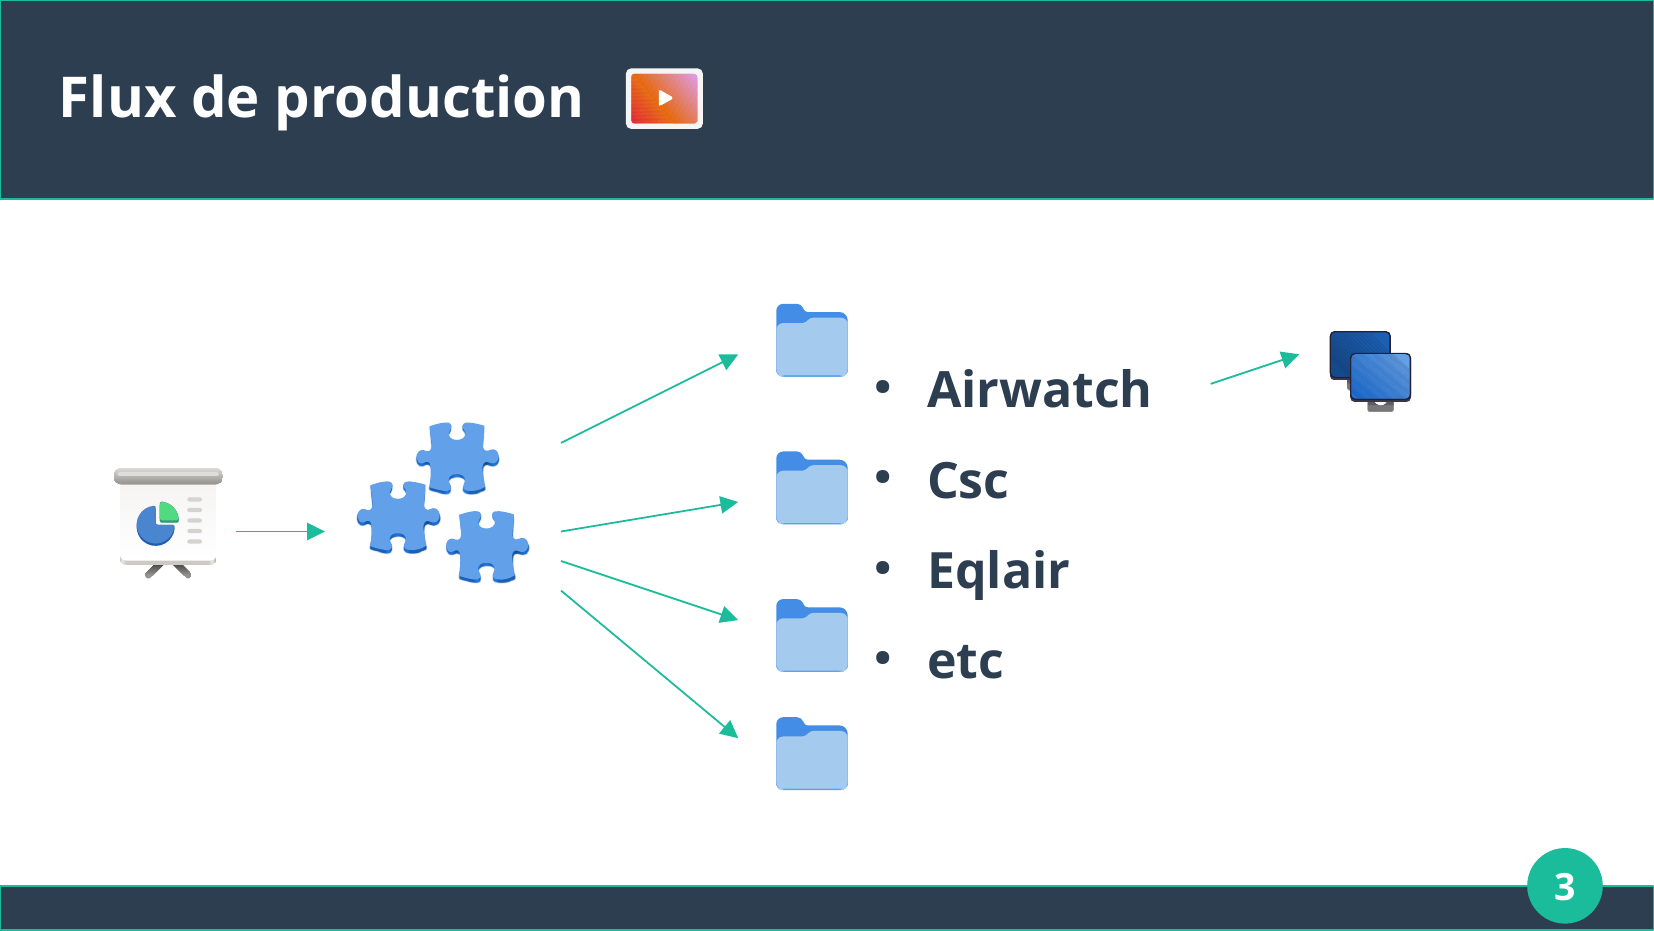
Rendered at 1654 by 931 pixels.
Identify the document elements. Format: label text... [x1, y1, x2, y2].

picture [767, 708, 857, 798]
picture [354, 413, 532, 591]
picture [1323, 324, 1418, 419]
picture [767, 590, 857, 680]
picture [767, 442, 857, 532]
title Flux de production [59, 37, 1595, 156]
picture [100, 454, 237, 591]
list Airwatch Csc Eqlair etc [856, 354, 1654, 931]
picture [767, 295, 857, 384]
picture [620, 48, 709, 138]
